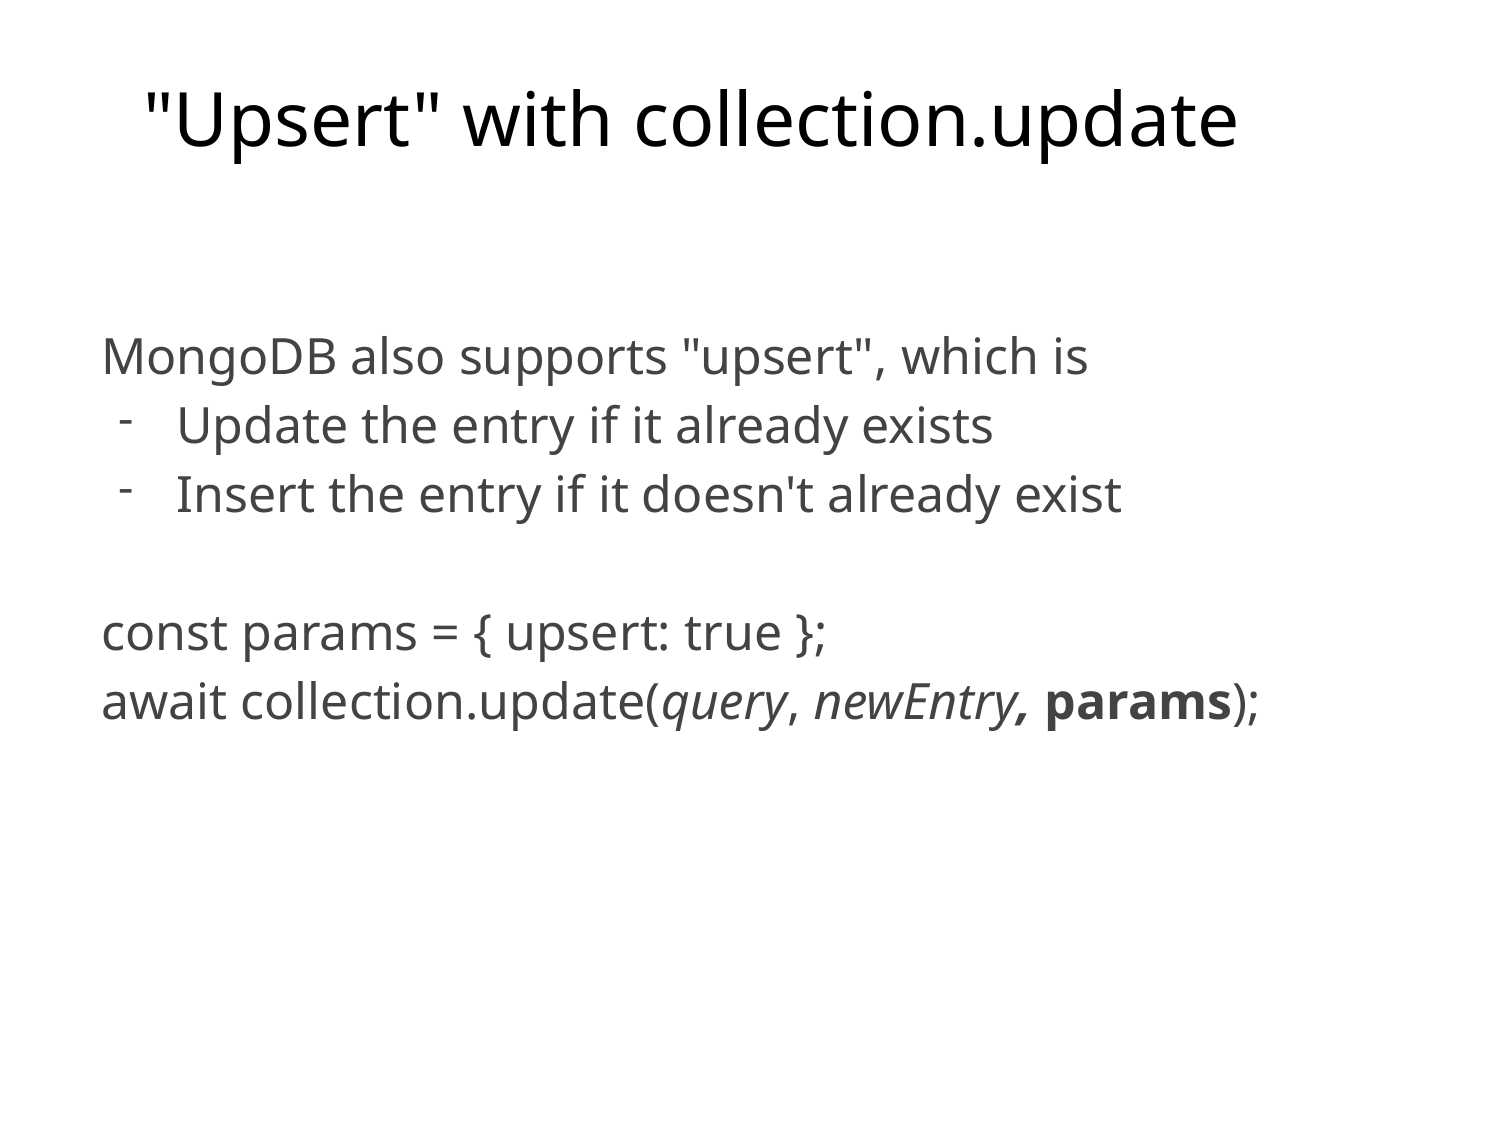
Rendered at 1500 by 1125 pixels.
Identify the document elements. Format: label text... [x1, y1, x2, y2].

title "Upsert" with collection.update [128, 56, 1372, 183]
list MongoDB also supports "upsert", which is Update the entry if it already exists Insert the entry if it doesn't already exist const params = { upsert: true }; await collection.update(query, newEntry, params); [86, 300, 1477, 890]
